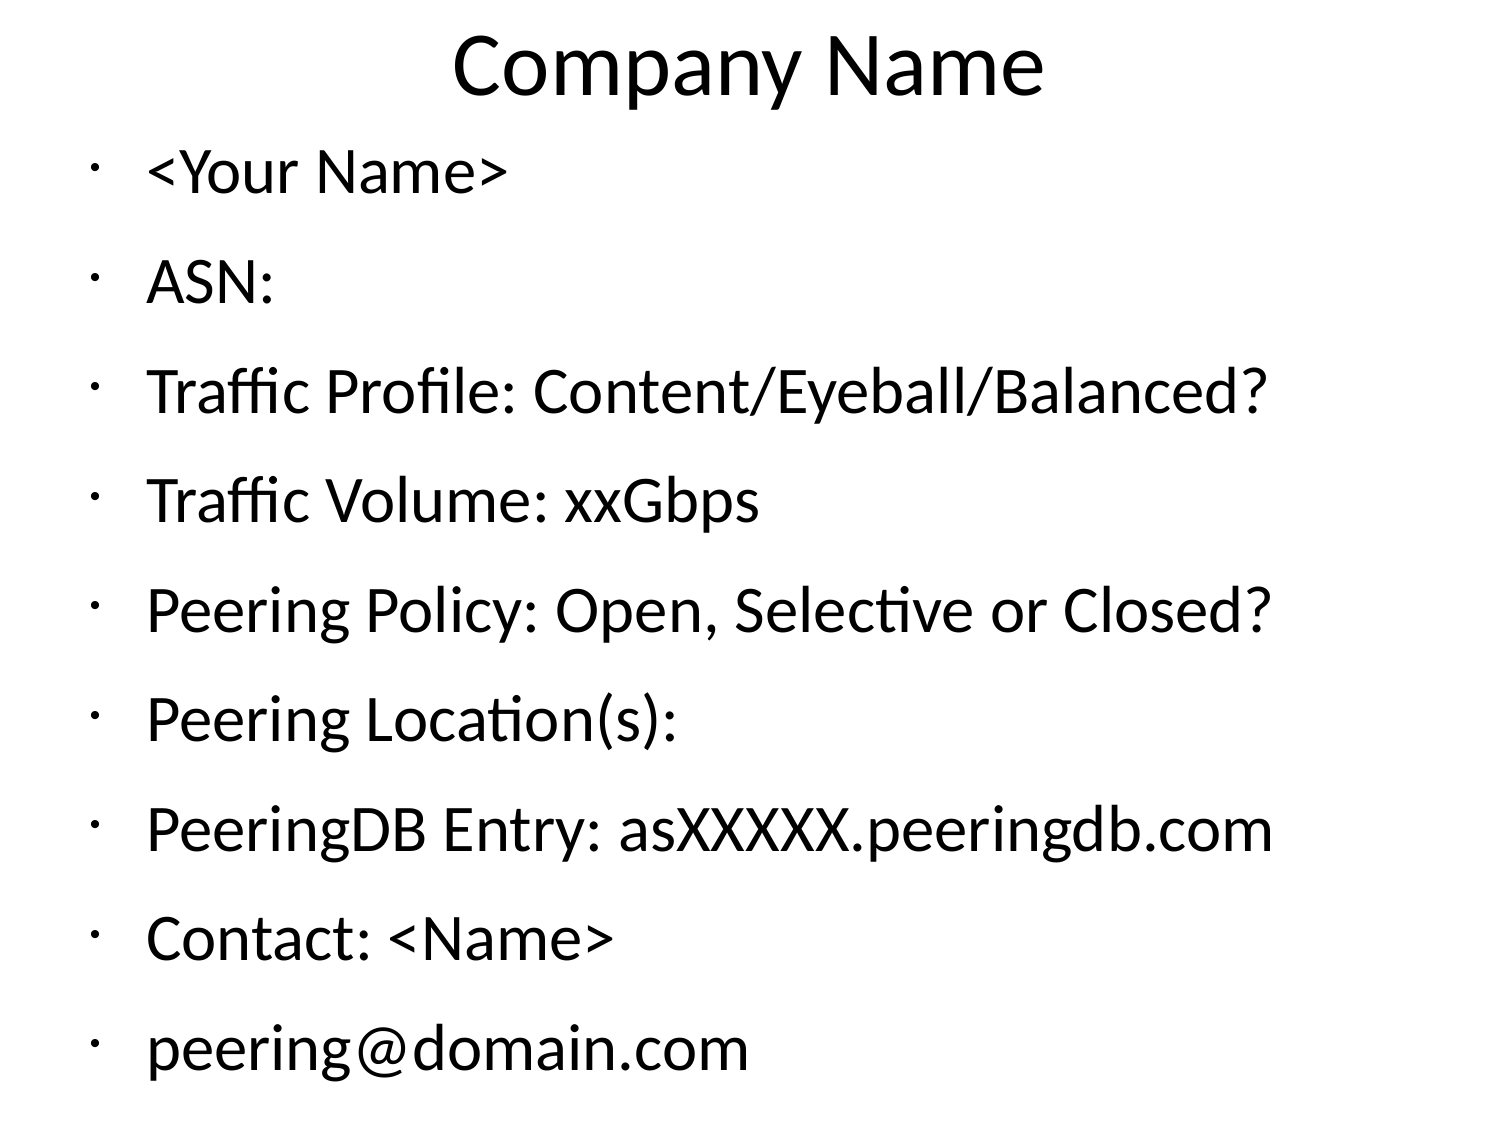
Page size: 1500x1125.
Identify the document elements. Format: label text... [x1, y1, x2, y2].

title Company Name [75, 0, 1425, 120]
list <Your Name> ASN: Traffic Profile: Content/Eyeball/Balanced? Traffic Volume: xxGbps Peering Policy: Open, Selective or Closed? Peering Location(s): PeeringDB Entry: asXXXXX.peeringdb.com Contact: <Name> peering@domain.com [75, 120, 1425, 1088]
